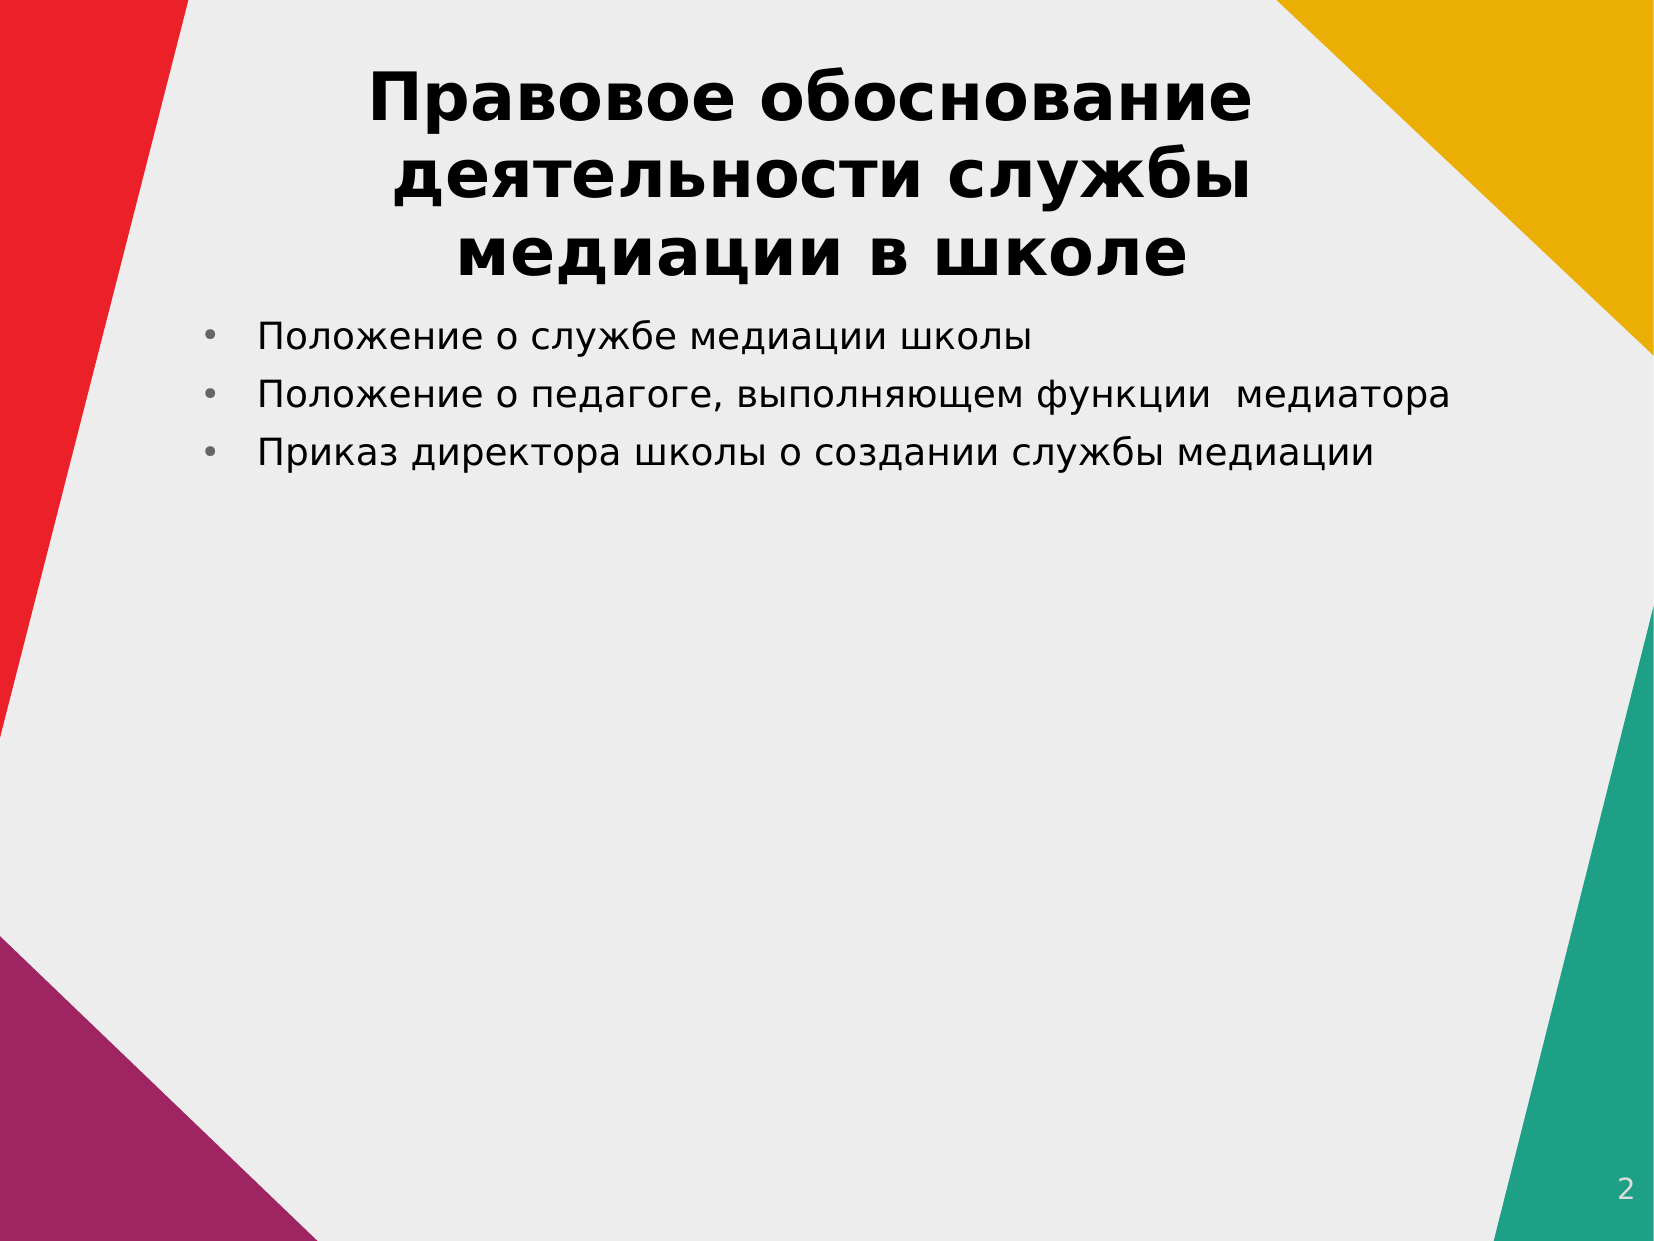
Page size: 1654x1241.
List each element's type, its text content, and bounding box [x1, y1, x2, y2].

text_box Правовое обоснование деятельности службы медиации в школе [188, 50, 1457, 298]
text_box Положение о службе медиации школы Положение о педагоге, выполняющем функции медиатора Приказ директора школы о создании службы медиации [171, 306, 1489, 886]
